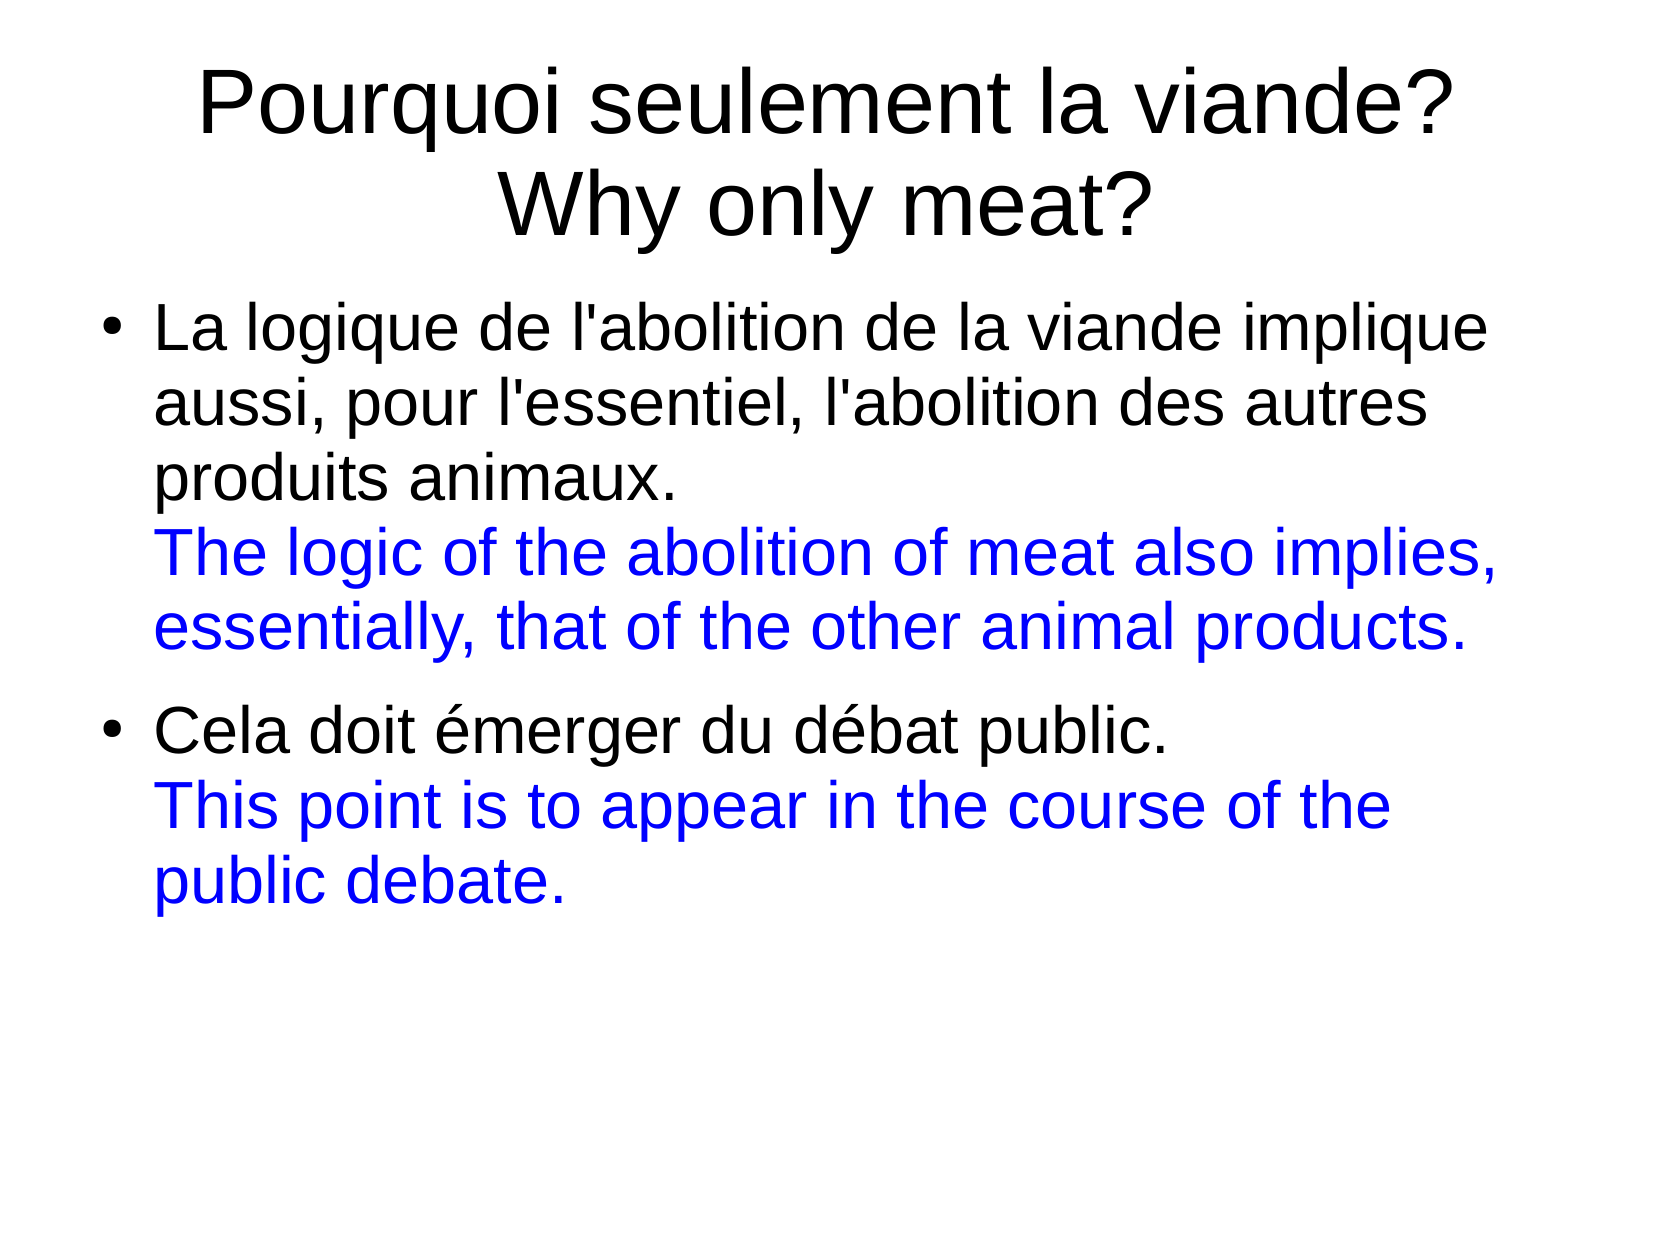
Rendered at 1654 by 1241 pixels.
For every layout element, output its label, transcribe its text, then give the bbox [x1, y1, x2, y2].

title Pourquoi seulement la viande? Why only meat? [82, 49, 1571, 257]
list La logique de l'abolition de la viande implique aussi, pour l'essentiel, l'abolition des autres produits animaux. The logic of the abolition of meat also implies, essentially, that of the other animal products. Cela doit émerger du débat public. This point is to appear in the course of the public debate. [82, 290, 1538, 1010]
